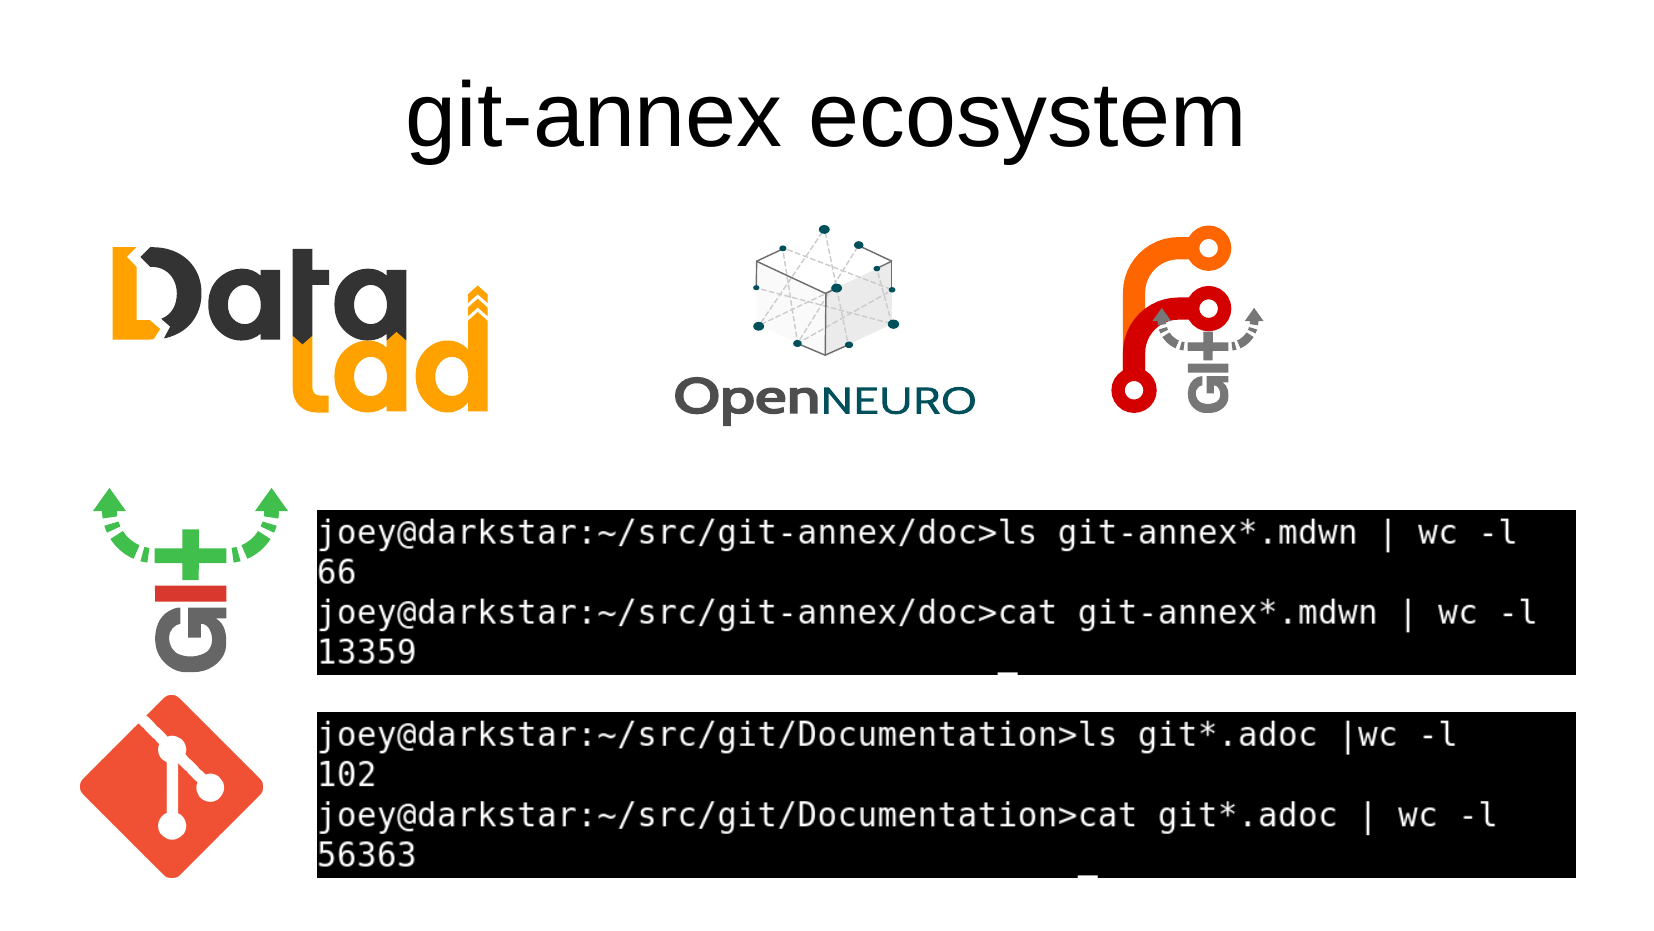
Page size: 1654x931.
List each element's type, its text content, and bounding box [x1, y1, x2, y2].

picture [675, 225, 976, 427]
picture [1087, 225, 1276, 413]
picture [317, 712, 1576, 878]
picture [80, 695, 263, 878]
picture [112, 247, 488, 413]
picture [92, 487, 289, 676]
title git-annex ecosystem [82, 37, 1571, 193]
picture [317, 510, 1576, 676]
